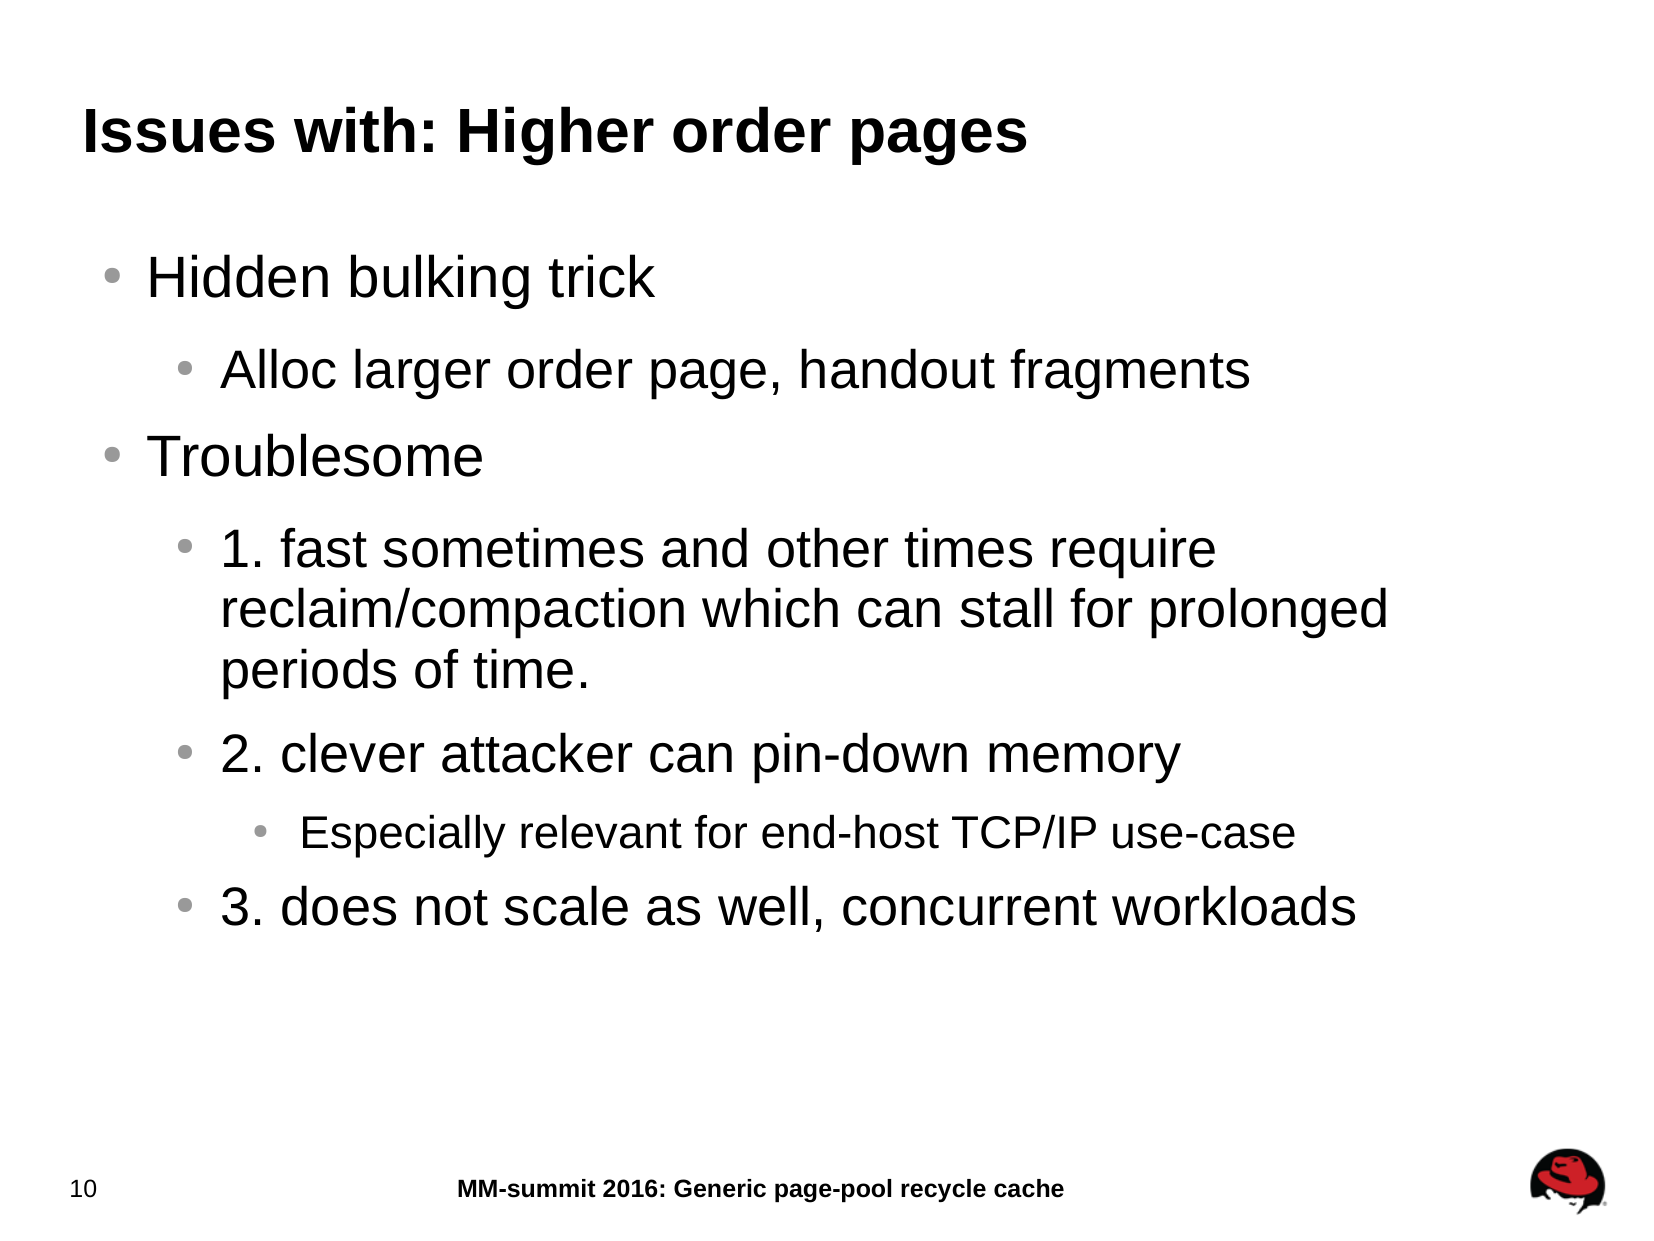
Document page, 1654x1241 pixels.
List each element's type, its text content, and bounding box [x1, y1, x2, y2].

title Issues with: Higher order pages [82, 37, 1571, 226]
picture [1529, 1146, 1613, 1224]
list Hidden bulking trick Alloc larger order page, handout fragments Troublesome 1. fast sometimes and other times require reclaim/compaction which can stall for prolonged periods of time. 2. clever attacker can pin-down memory Especially relevant for end-host TCP/IP use-case 3. does not scale as well, concurrent workloads [86, 244, 1576, 1039]
